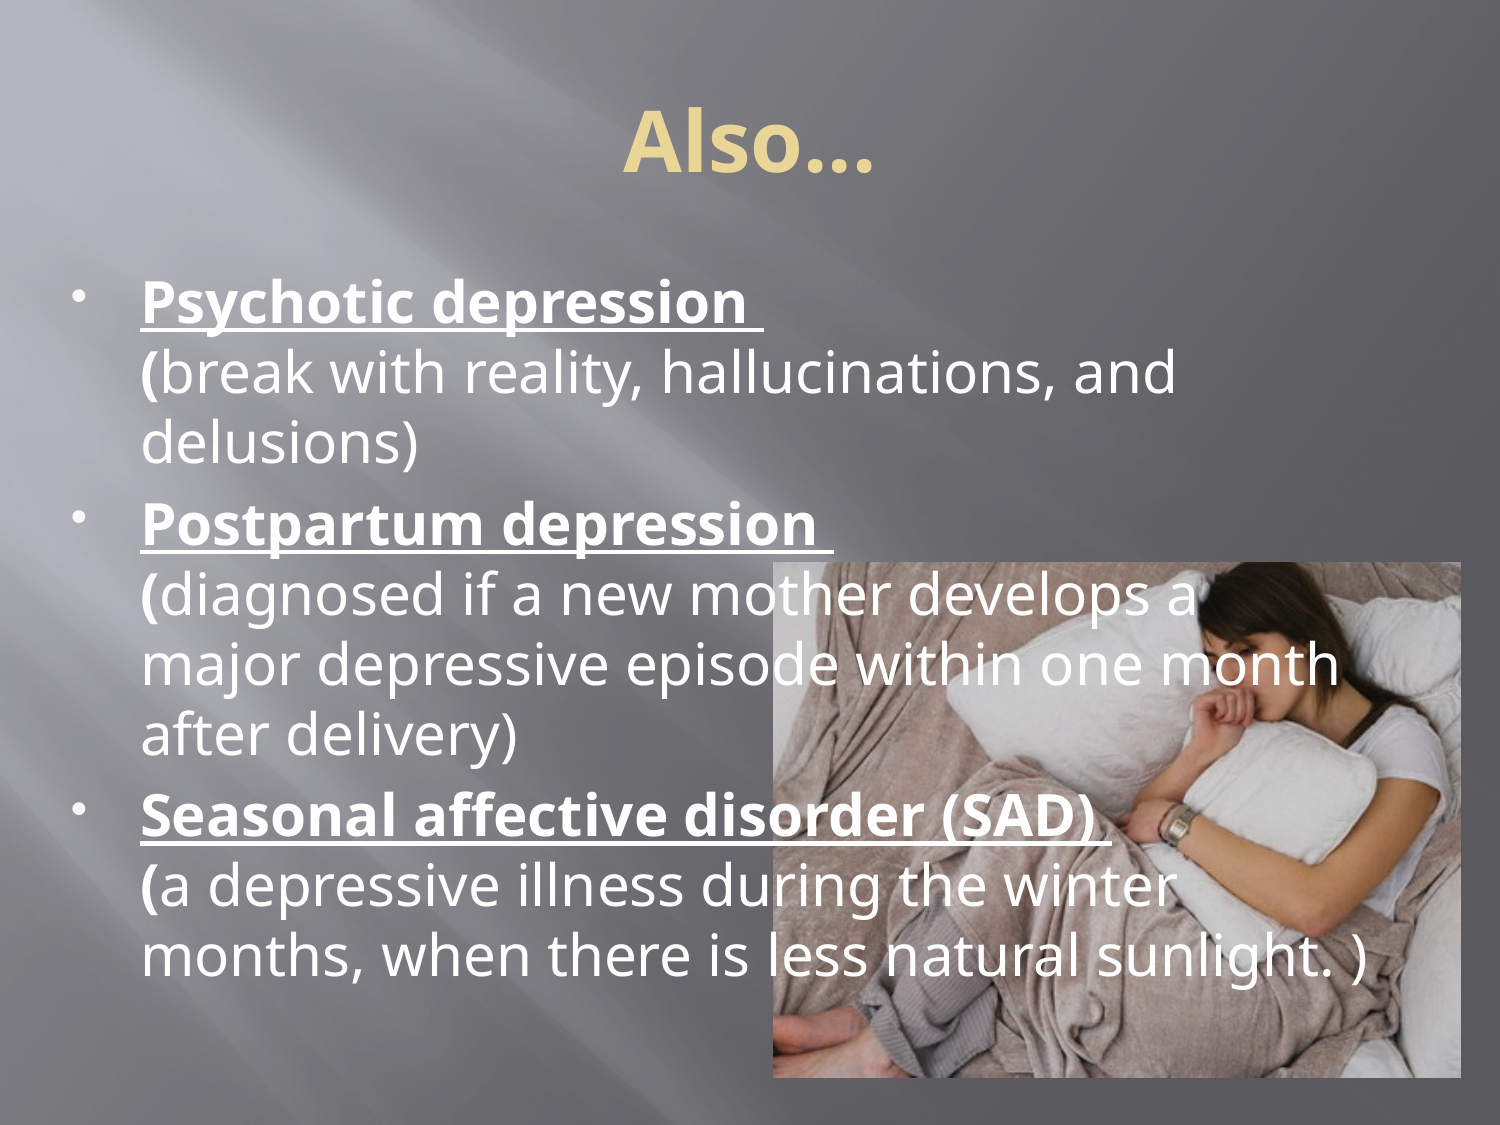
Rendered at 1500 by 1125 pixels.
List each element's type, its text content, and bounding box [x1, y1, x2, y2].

title Also... [75, 45, 1425, 233]
picture [0, 0, 1500, 1125]
list Psychotic depression (break with reality, hallucinations, and delusions) Postpartum depression (diagnosed if a new mother develops a major depressive episode within one month after delivery) Seasonal affective disorder (SAD) (a depressive illness during the winter months, when there is less natural sunlight. ) [35, 257, 1386, 1031]
